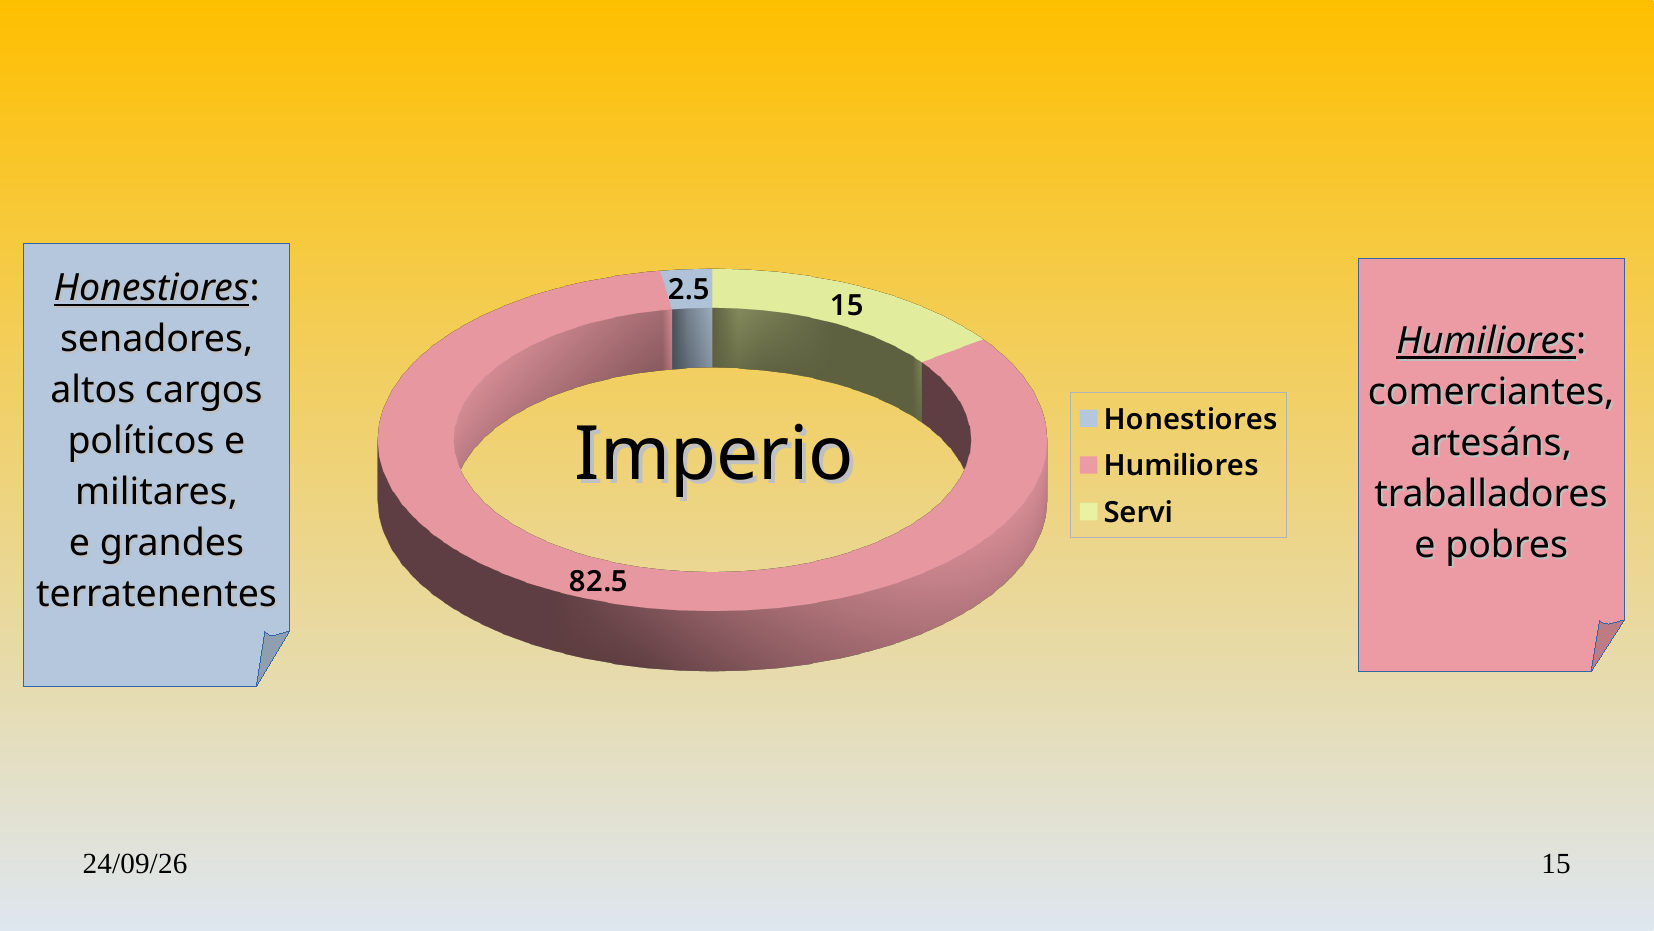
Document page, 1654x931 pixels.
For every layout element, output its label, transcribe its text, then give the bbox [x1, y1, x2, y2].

chart [354, 0, 1300, 931]
text_box Imperio [507, 392, 922, 520]
text_box Humiliores: comerciantes, artesáns, traballadores e pobres [1358, 258, 1625, 672]
text_box Honestiores: senadores, altos cargos políticos e militares, e grandes terratenentes [23, 243, 290, 687]
